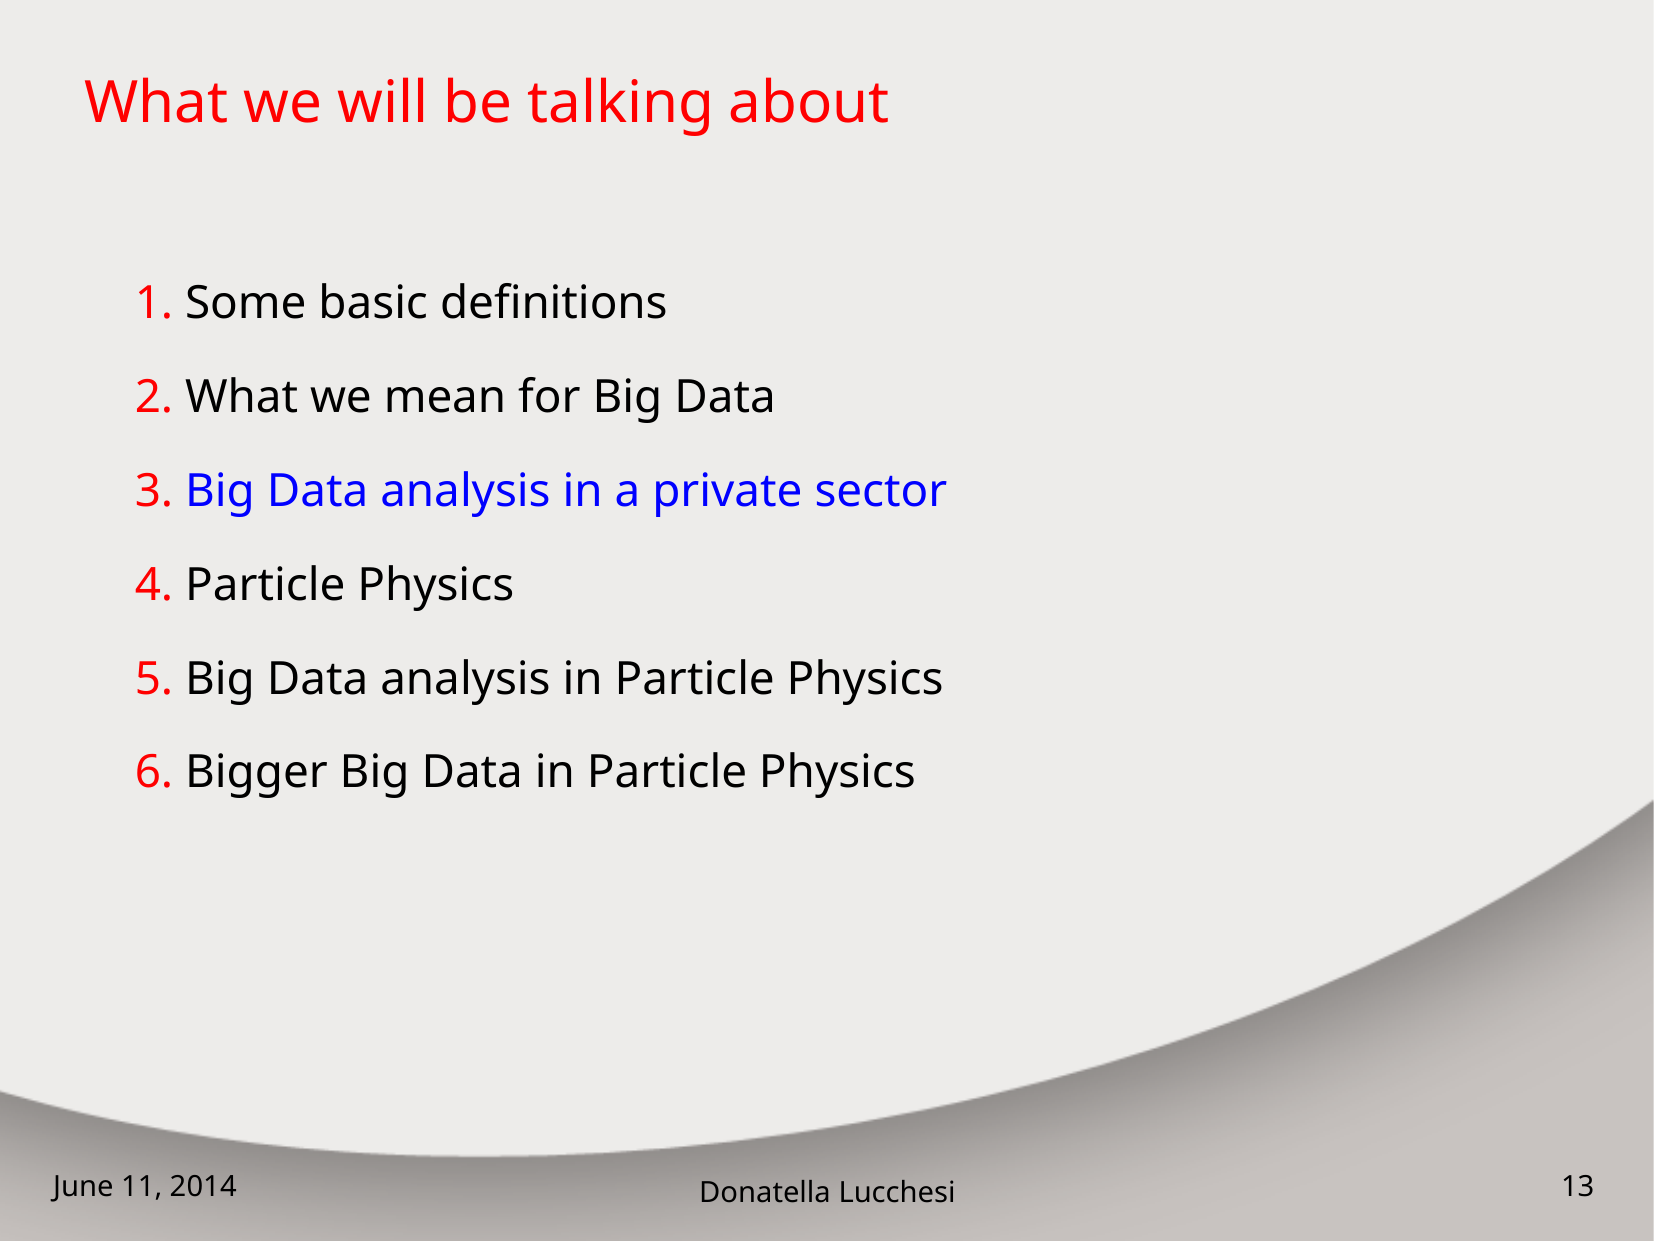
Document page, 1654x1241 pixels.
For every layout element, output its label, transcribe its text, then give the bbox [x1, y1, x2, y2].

picture [0, 0, 1654, 1241]
text_box What we will be talking about [69, 53, 901, 150]
text_box Some basic definitions What we mean for Big Data Big Data analysis in a private sector Particle Physics Big Data analysis in Particle Physics Bigger Big Data in Particle Physics [120, 231, 981, 789]
